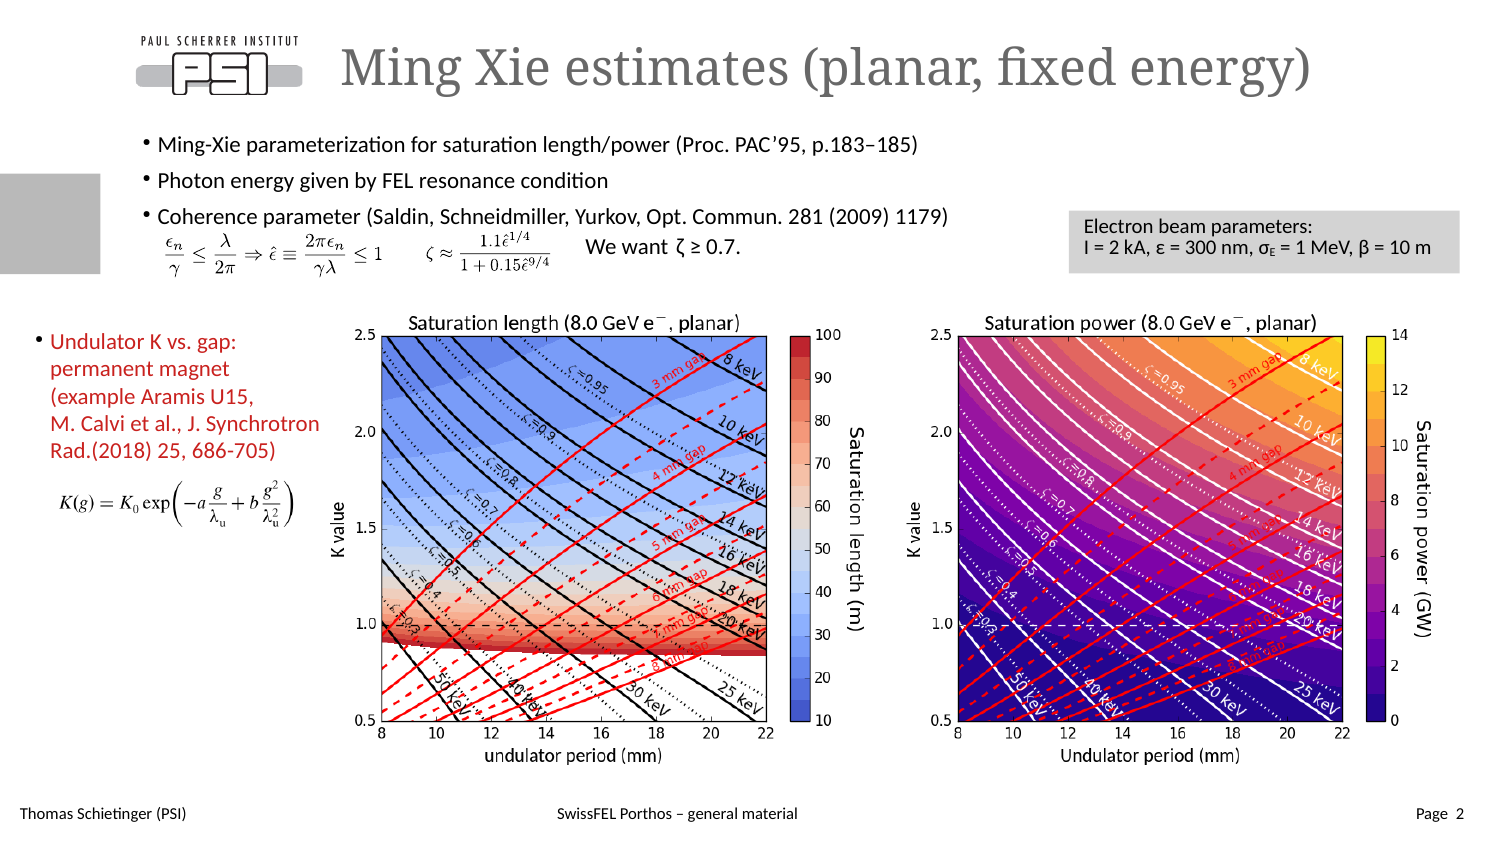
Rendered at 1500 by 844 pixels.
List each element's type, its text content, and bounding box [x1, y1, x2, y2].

text_box [306, 233, 314, 247]
text_box [375, 246, 382, 260]
text_box [326, 259, 336, 274]
text_box [505, 258, 512, 271]
text_box [269, 251, 277, 261]
picture [50, 284, 1486, 799]
text_box [315, 238, 326, 247]
text_box [473, 260, 486, 272]
title Ming Xie estimates (planar, fixed energy) [340, 35, 1442, 98]
text_box [542, 257, 549, 266]
text_box [502, 238, 509, 247]
text_box [536, 256, 542, 269]
text_box [510, 231, 515, 240]
text_box [481, 234, 487, 247]
text_box [426, 245, 434, 262]
text_box [220, 233, 231, 248]
text_box [490, 258, 499, 271]
list Undulator K vs. gap: permanent magnet (example Aramis U15, M. Calvi et al., J. Synchrotron Rad.(2018) 25, 686-705) [27, 326, 327, 486]
text_box [461, 258, 468, 271]
text_box [244, 249, 263, 261]
text_box [523, 231, 530, 241]
text_box [440, 249, 453, 258]
text_box [523, 257, 535, 266]
text_box Electron beam parameters: I = 2 kA, ε = 300 nm, σE = 1 MeV, β = 10 m [1068, 210, 1460, 274]
text_box [494, 234, 501, 247]
text_box [169, 264, 180, 278]
text_box [516, 230, 523, 244]
text_box [335, 243, 344, 250]
text_box [166, 238, 183, 250]
text_box [215, 260, 224, 274]
text_box [513, 258, 528, 271]
text_box [327, 238, 334, 247]
text_box [193, 247, 206, 259]
text_box [354, 247, 367, 259]
text_box [314, 264, 325, 278]
list Ming-Xie parameterization for saturation length/power (Proc. PAC’95, p.183–185) Photon energy given by FEL resonance condition Coherence parameter (Saldin, Schneidmiller, Yurkov, Opt. Commun. 281 (2009) 1179) We want ζ ≥ 0.7. [135, 129, 1002, 289]
text_box [224, 264, 236, 274]
